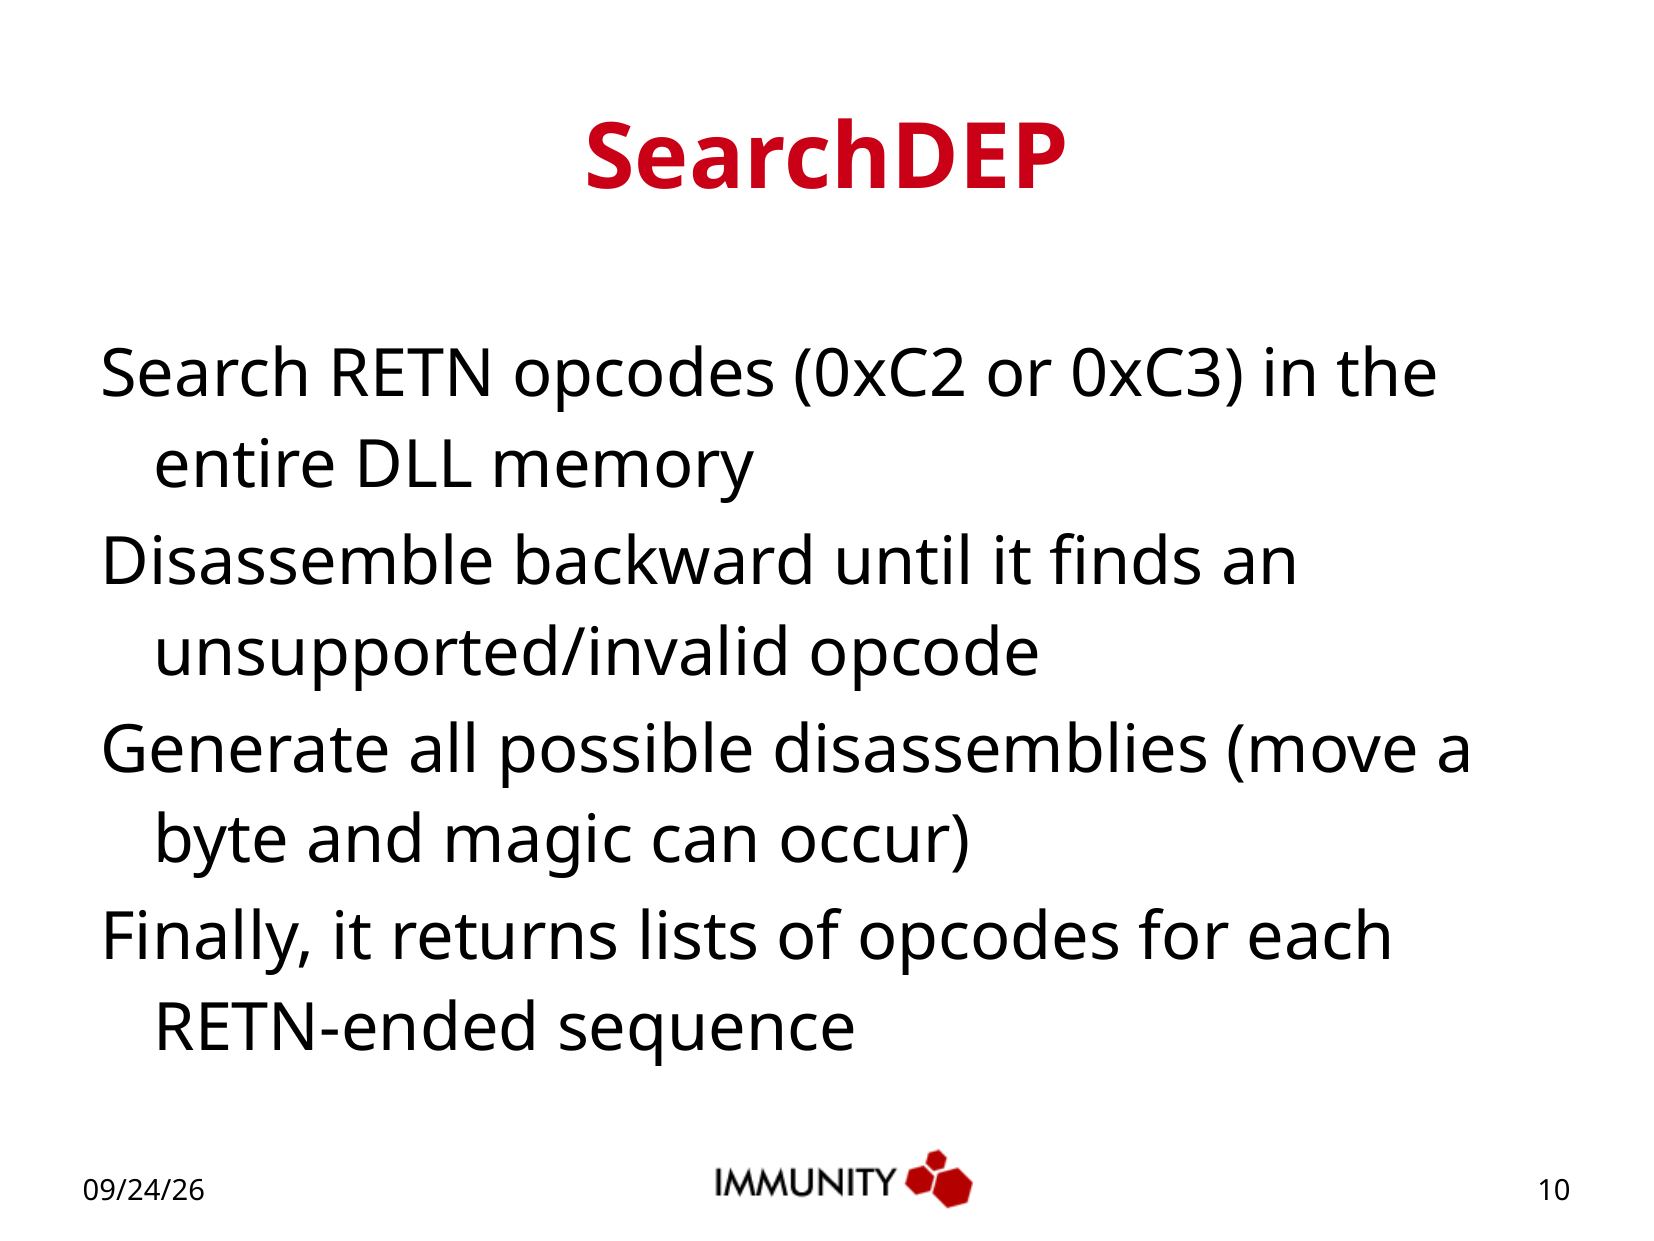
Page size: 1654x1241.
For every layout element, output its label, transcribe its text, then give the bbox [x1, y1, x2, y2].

title SearchDEP [82, 49, 1571, 257]
picture [694, 1130, 984, 1235]
list Search RETN opcodes (0xC2 or 0xC3) in the entire DLL memory Disassemble backward until it finds an unsupported/invalid opcode Generate all possible disassemblies (move a byte and magic can occur) Finally, it returns lists of opcodes for each RETN-ended sequence [82, 325, 1571, 1130]
